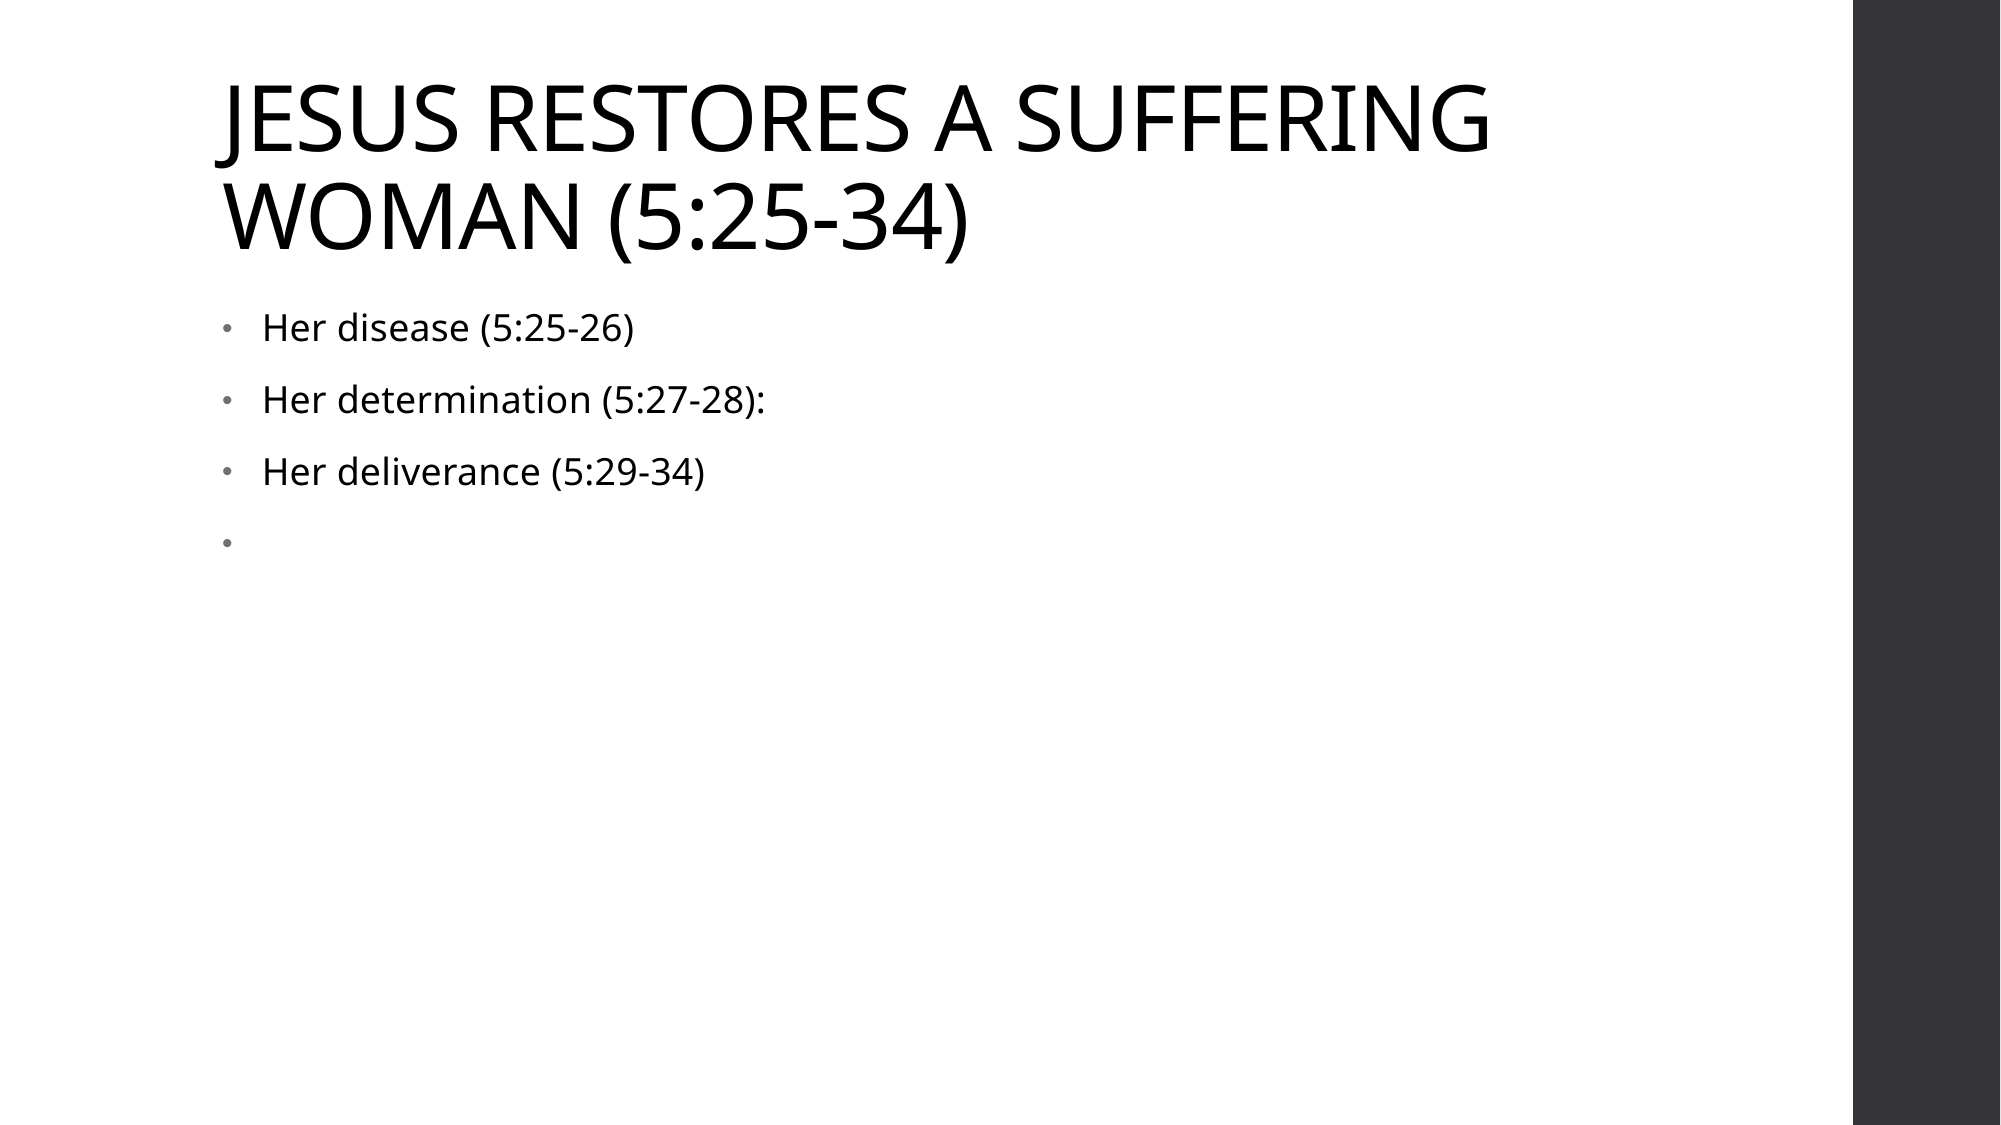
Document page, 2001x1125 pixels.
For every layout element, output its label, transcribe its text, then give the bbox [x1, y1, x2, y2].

title JESUS RESTORES A SUFFERING WOMAN (5:25-34) [206, 60, 1797, 278]
list Her disease (5:25-26) Her determination (5:27-28): Her deliverance (5:29-34) [206, 299, 1617, 1014]
